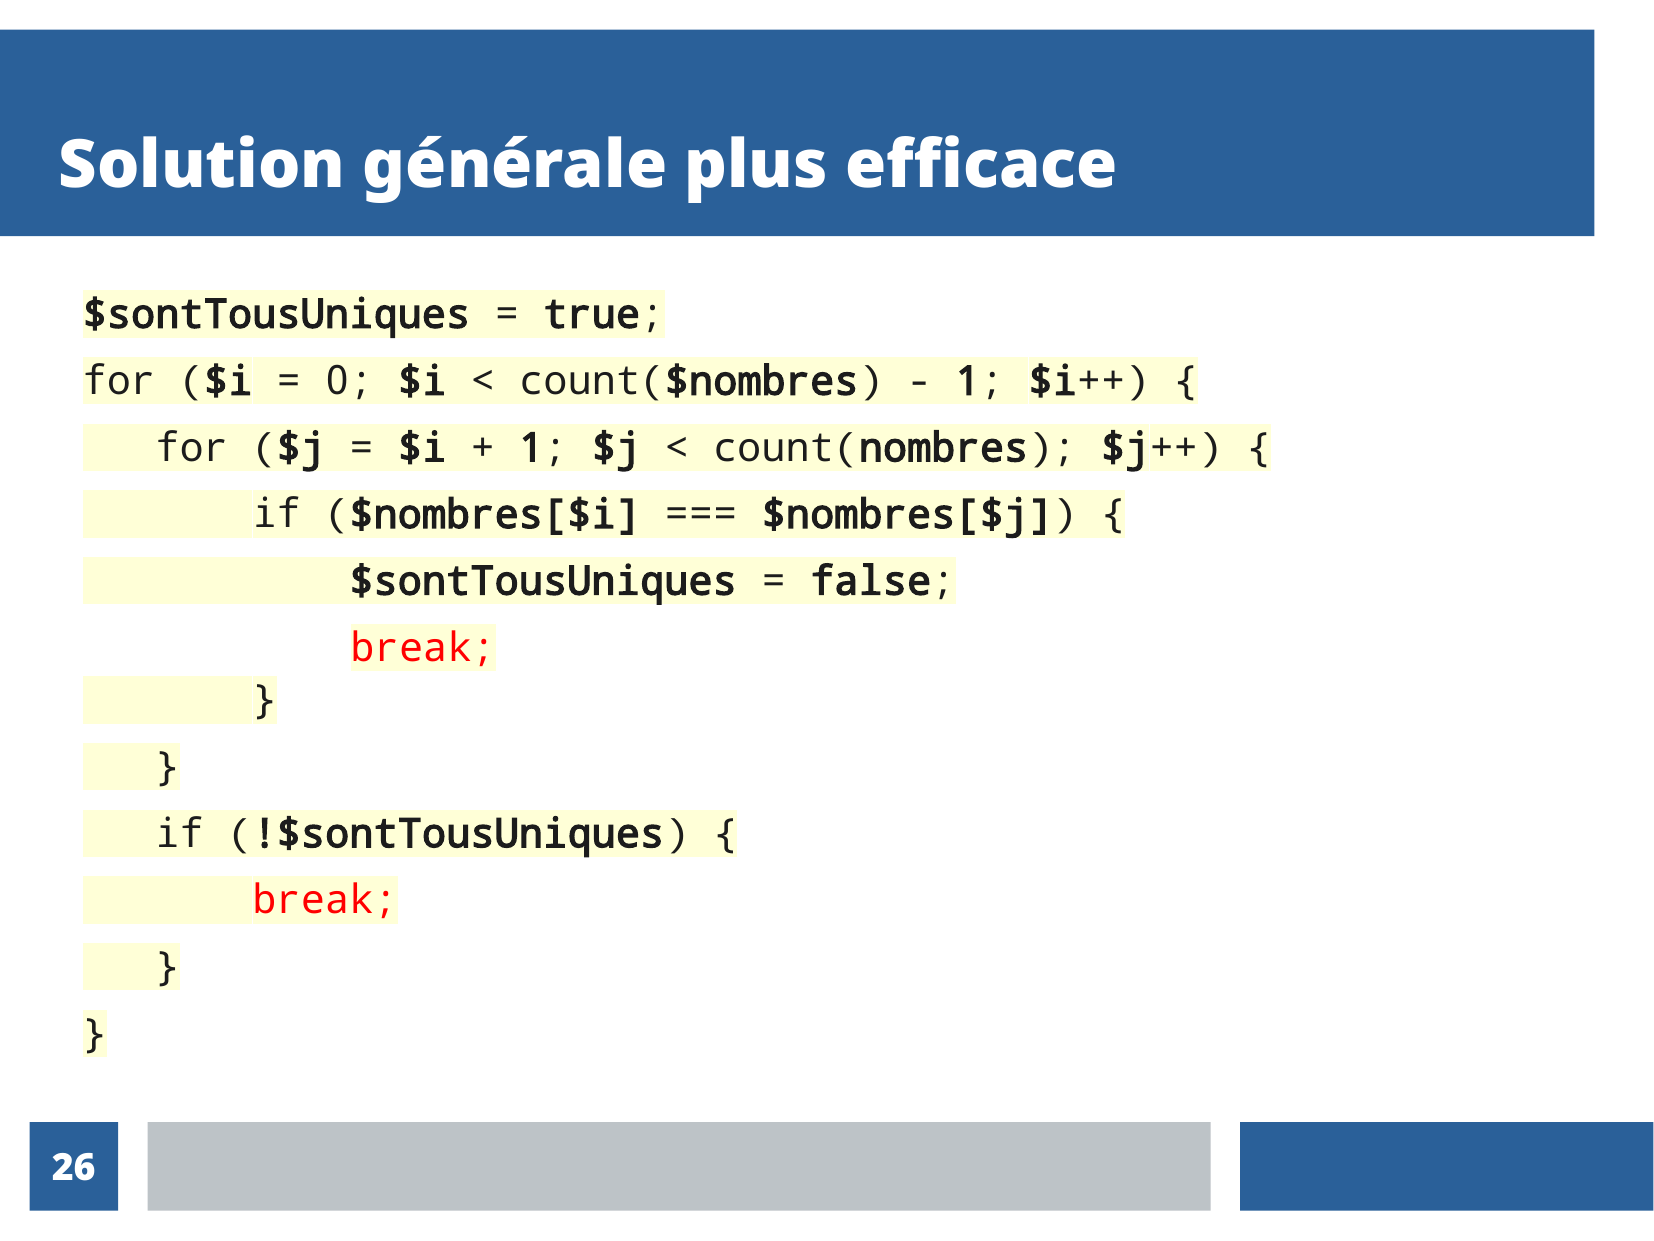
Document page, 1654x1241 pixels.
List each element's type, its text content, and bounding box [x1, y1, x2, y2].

title Solution générale plus efficace [59, 59, 1595, 207]
list $sontTousUniques = true; for ($i = 0; $i < count($nombres) - 1; $i++) { for ($j = $i + 1; $j < count(nombres); $j++) { if ($nombres[$i] === $nombres[$j]) { $sontTousUniques = false; break; } } if (!$sontTousUniques) { break; } } [82, 290, 1630, 1063]
